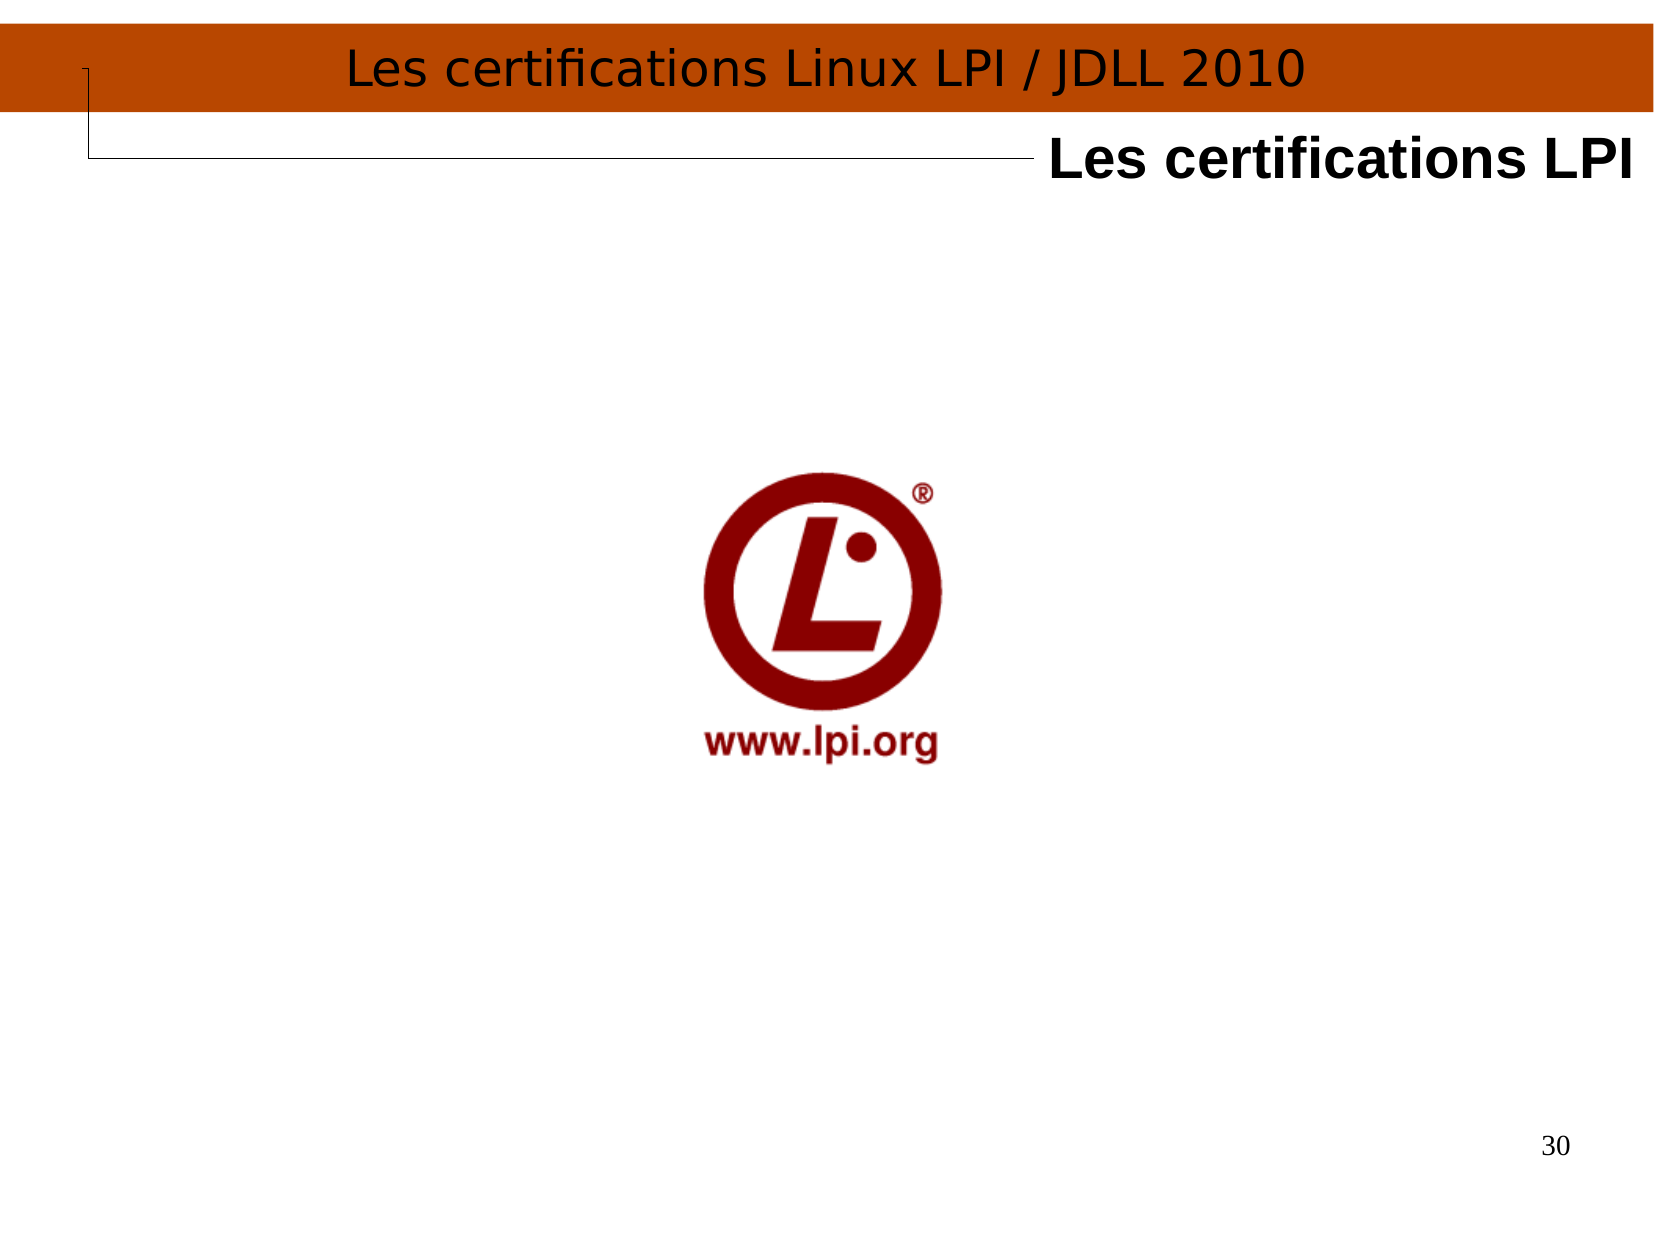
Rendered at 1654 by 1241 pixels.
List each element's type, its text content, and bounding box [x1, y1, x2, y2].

text_box [0, 23, 1654, 113]
title Les certifications Linux LPI / JDLL 2010 [82, 39, 1571, 99]
text_box Les certifications LPI [1033, 118, 1654, 198]
picture [701, 470, 952, 770]
